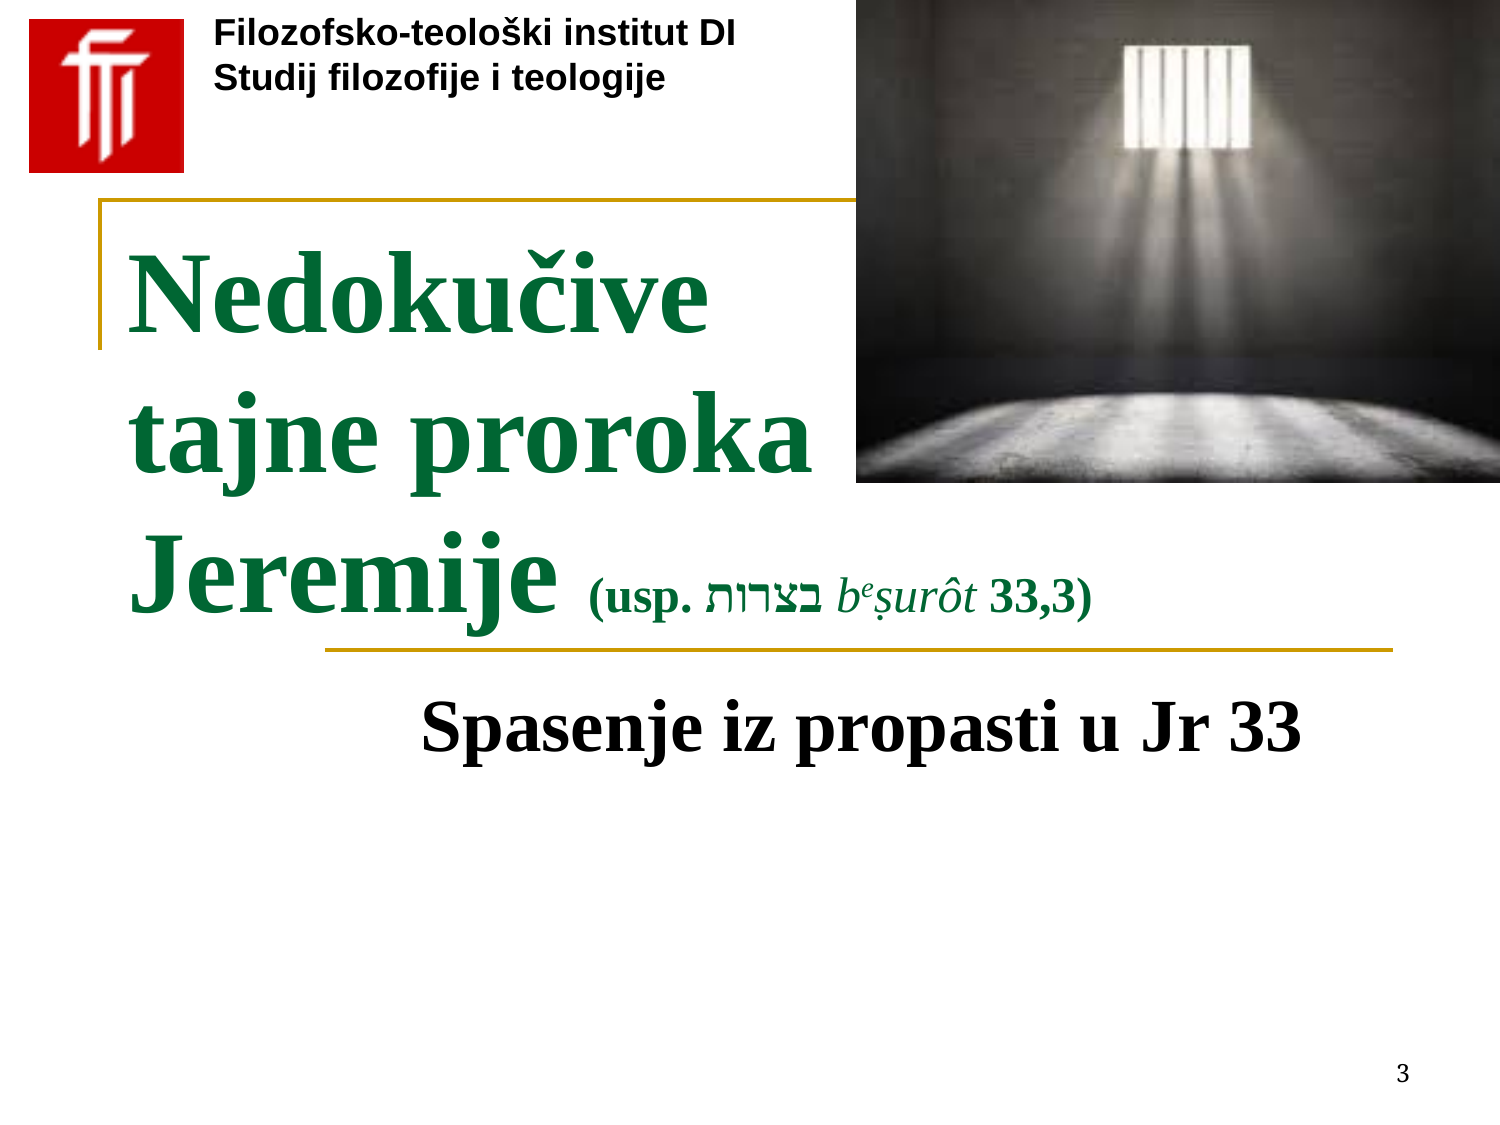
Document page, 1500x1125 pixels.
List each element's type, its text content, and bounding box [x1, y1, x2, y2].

text_box <number> [1074, 1024, 1426, 1100]
picture [856, 0, 1500, 483]
subtitle Spasenje iz propasti u Jr 33 [324, 668, 1400, 957]
text_box Filozofsko-teološki institut DI Studij filozofije i teologije [198, 0, 963, 106]
picture [29, 19, 184, 173]
title Nedokučive tajne proroka Jeremije (usp. בצרות beṣurôt 33,3) [112, 207, 1401, 634]
